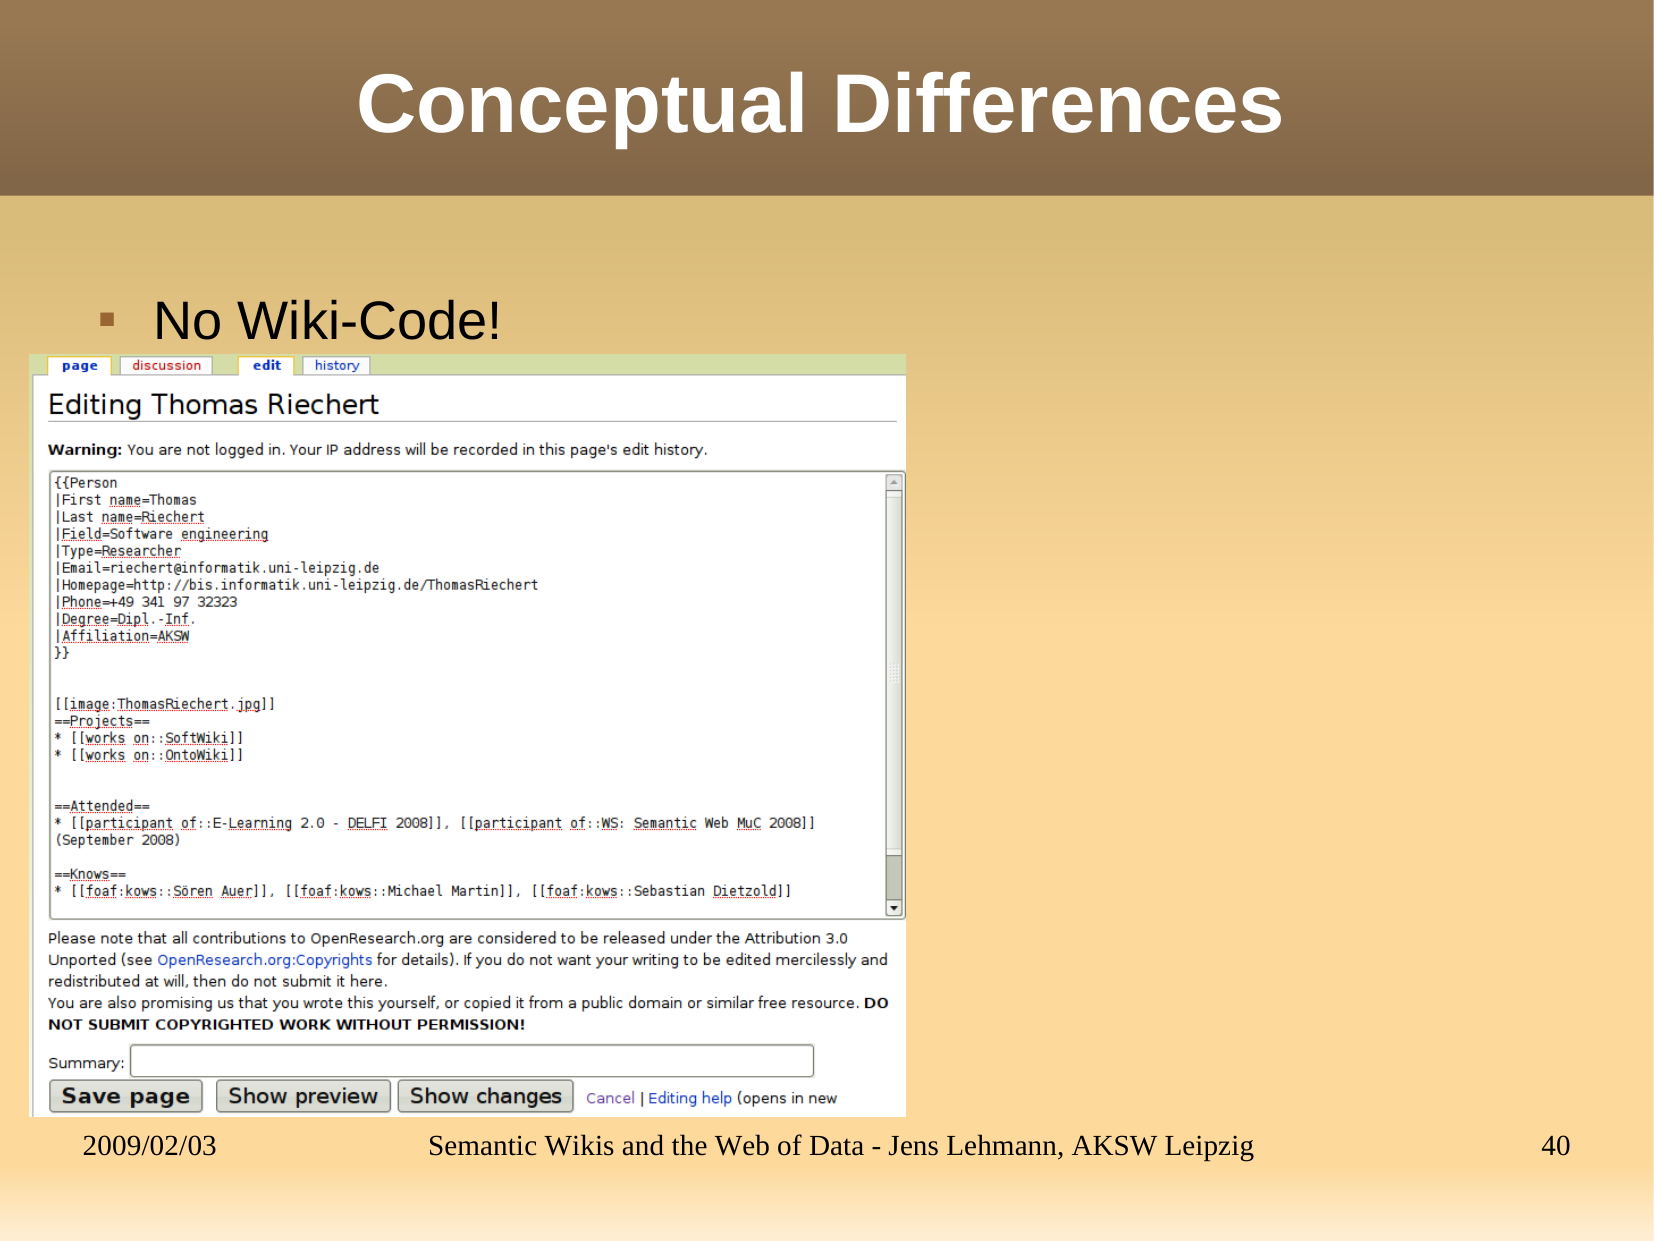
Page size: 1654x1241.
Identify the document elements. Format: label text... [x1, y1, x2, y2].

list No Wiki-Code! [82, 290, 1571, 1109]
picture [0, 0, 1654, 1241]
title Conceptual Differences [76, 0, 1565, 208]
